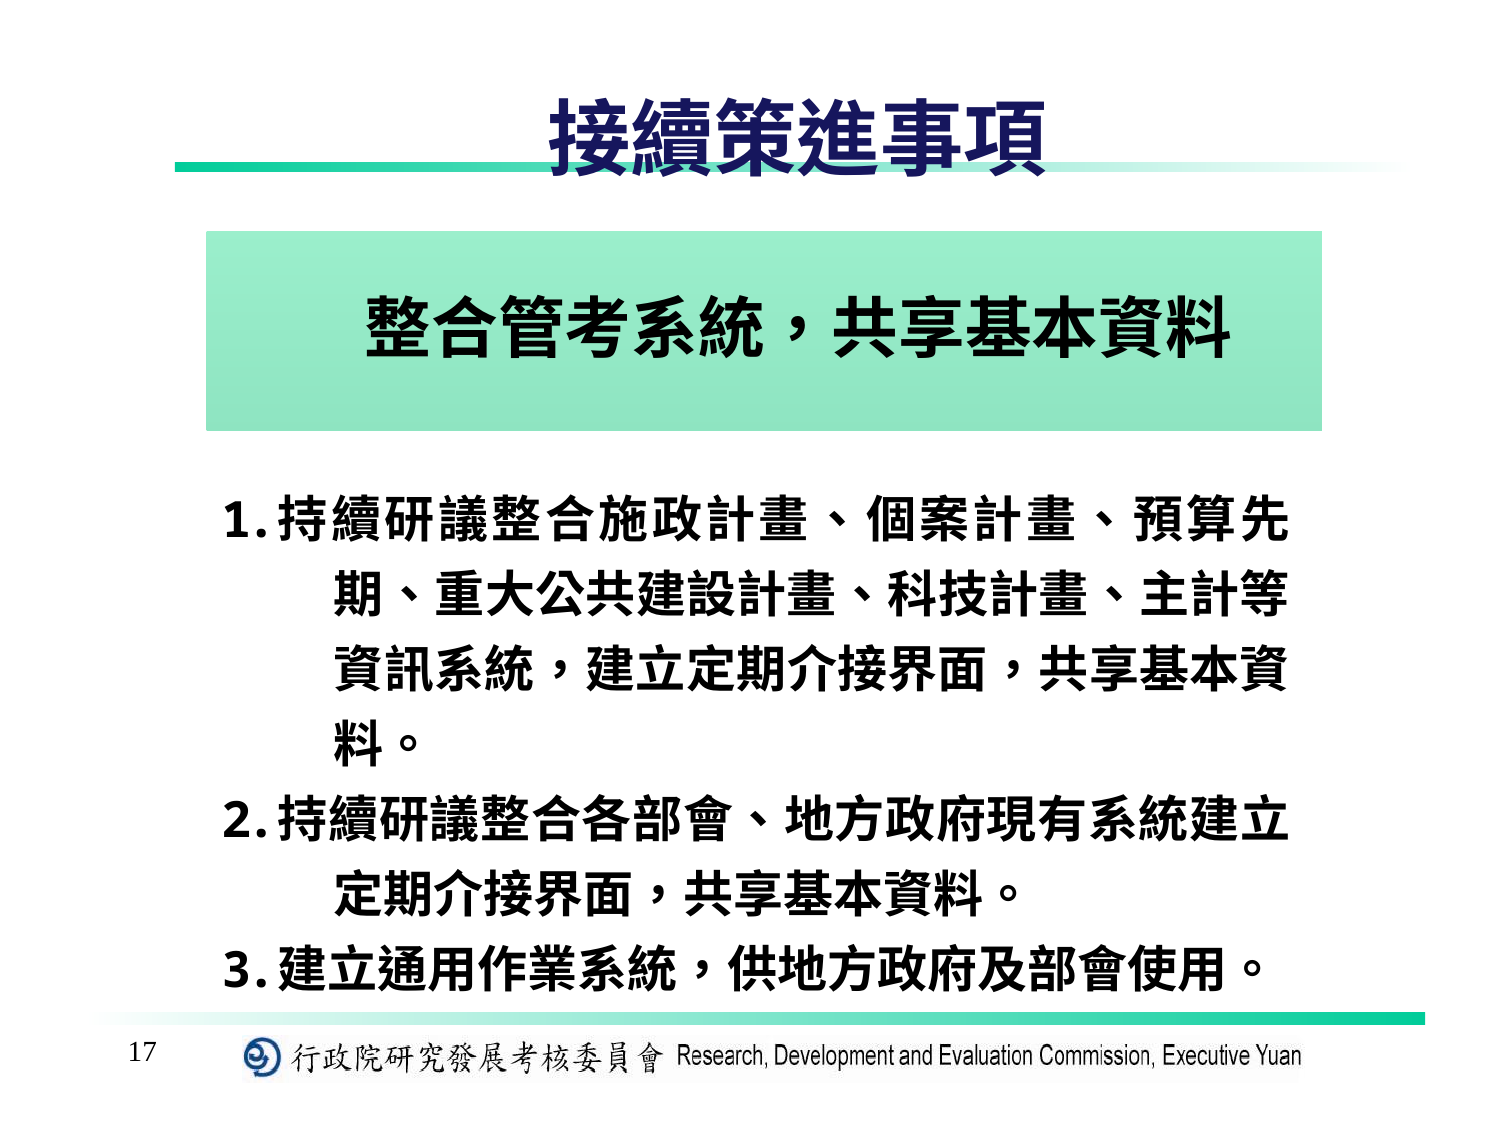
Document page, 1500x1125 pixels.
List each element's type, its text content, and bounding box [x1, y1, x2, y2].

text_box 持續研議整合施政計畫、個案計畫、預算先期、重大公共建設計畫、科技計畫、主計等資訊系統，建立定期介接界面，共享基本資料。 持續研議整合各部會、地方政府現有系統建立定期介接界面，共享基本資料。 建立通用作業系統，供地方政府及部會使用。 [206, 465, 1305, 1005]
text_box 接續策進事項 [182, 78, 1412, 267]
text_box 整合管考系統，共享基本資料 [206, 231, 1322, 431]
text_box [112, 1025, 426, 1101]
